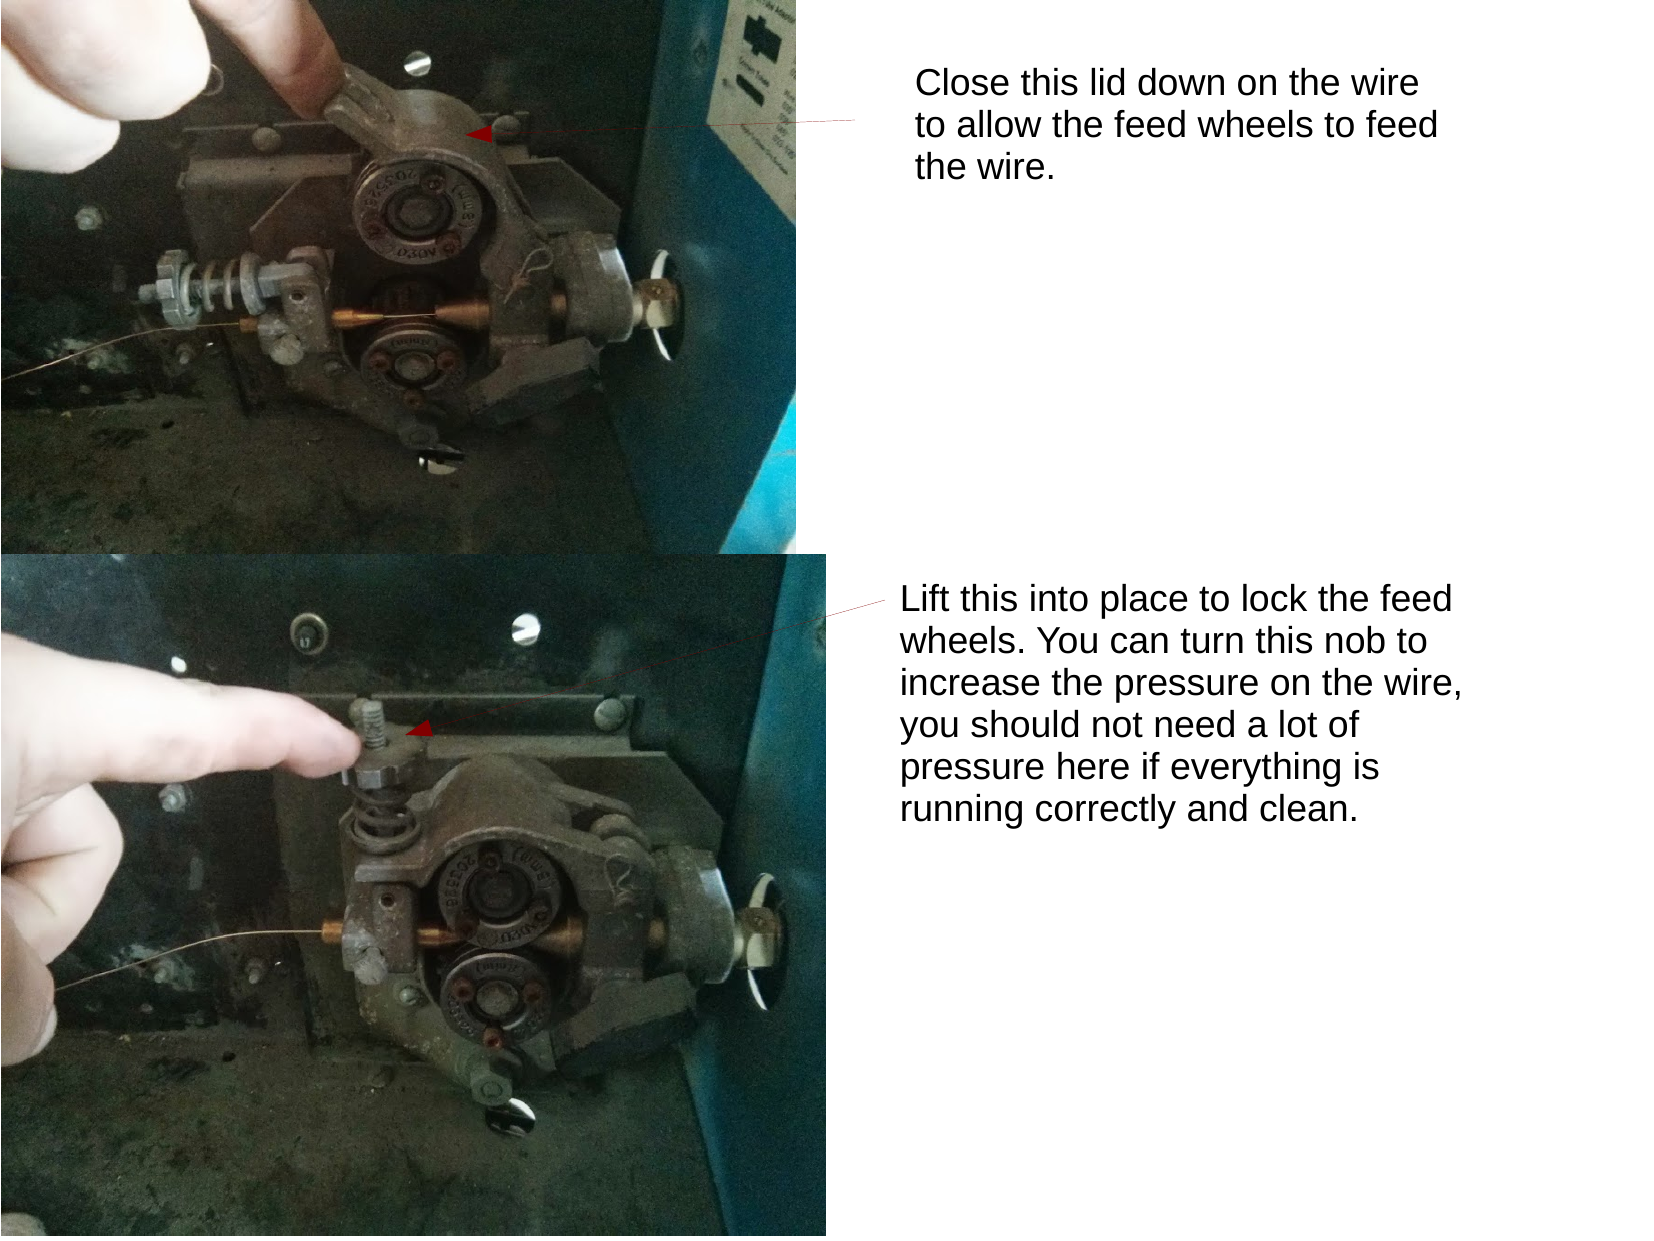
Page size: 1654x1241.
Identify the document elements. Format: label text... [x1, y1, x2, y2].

text_box Close this lid down on the wire to allow the feed wheels to feed the wire. [900, 54, 1471, 196]
text_box Lift this into place to lock the feed wheels. You can turn this nob to increase the pressure on the wire, you should not need a lot of pressure here if everything is running correctly and clean. [885, 570, 1501, 838]
picture [1, 0, 826, 1236]
